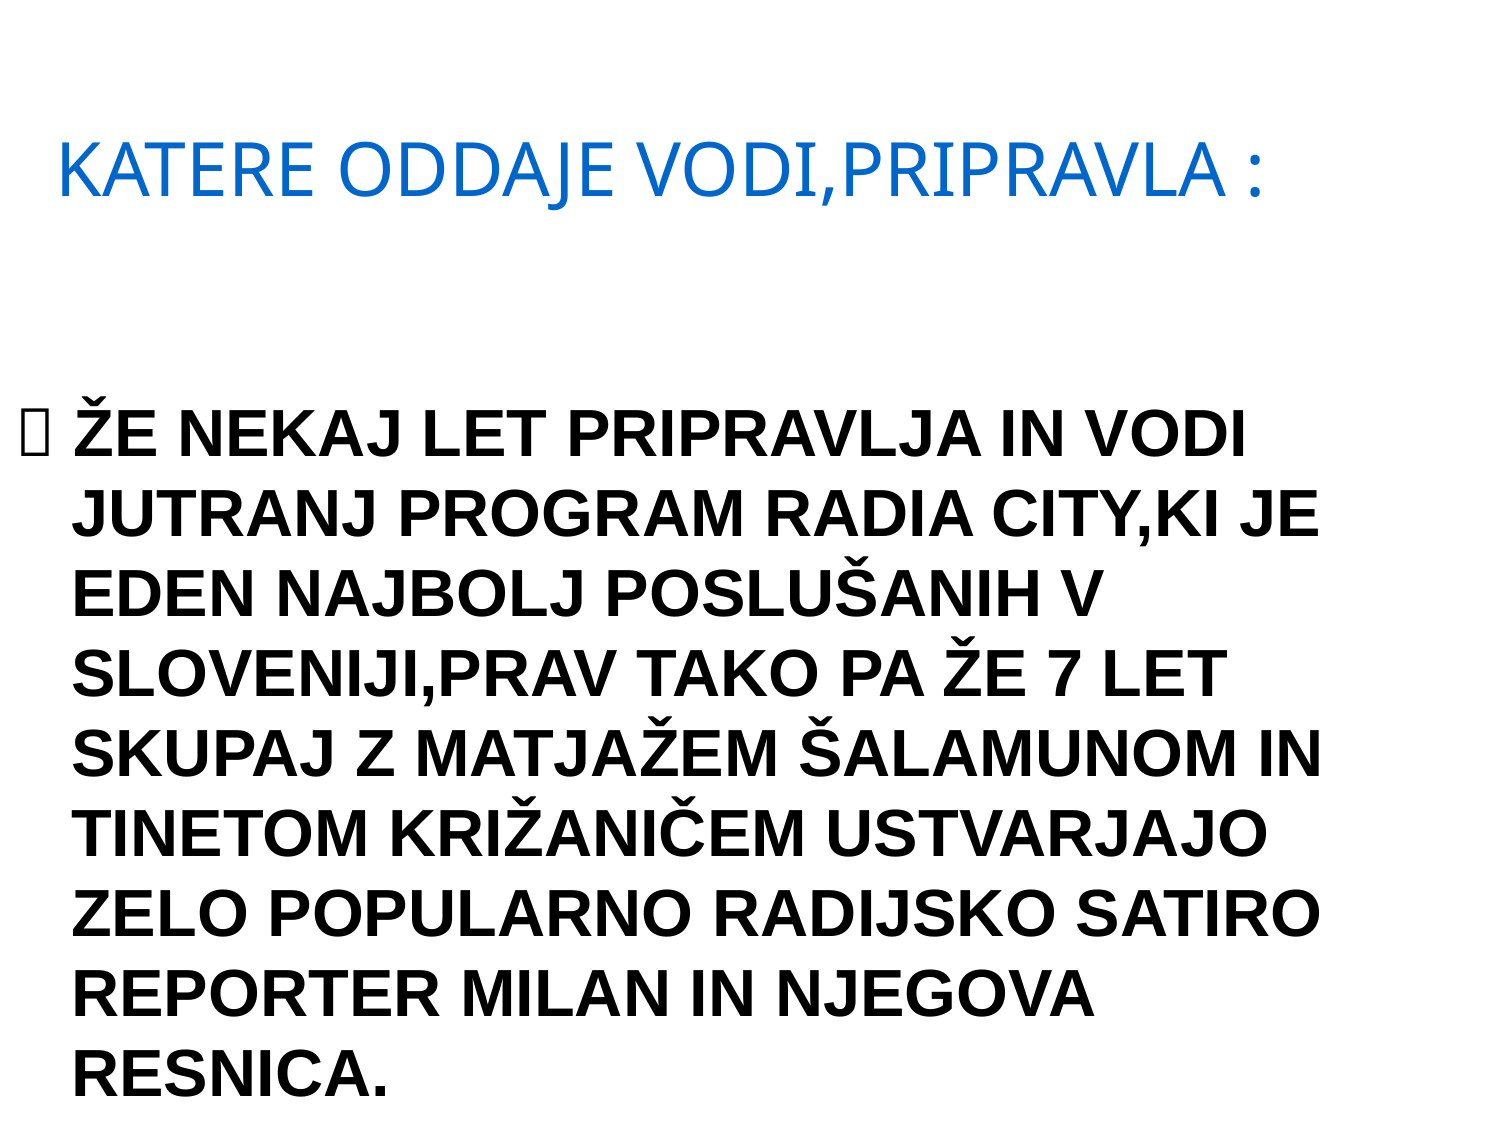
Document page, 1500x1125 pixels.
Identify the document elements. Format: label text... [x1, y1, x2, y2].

text_box KATERE ODDAJE VODI,PRIPRAVLA : [41, 113, 1061, 256]
list  ŽE NEKAJ LET PRIPRAVLJA IN VODI JUTRANJ PROGRAM RADIA CITY,KI JE EDEN NAJBOLJ POSLUŠANIH V SLOVENIJI,PRAV TAKO PA ŽE 7 LET SKUPAJ Z MATJAŽEM ŠALAMUNOM IN TINETOM KRIŽANIČEM USTVARJAJO ZELO POPULARNO RADIJSKO SATIRO REPORTER MILAN IN NJEGOVA RESNICA. [0, 382, 1350, 1125]
